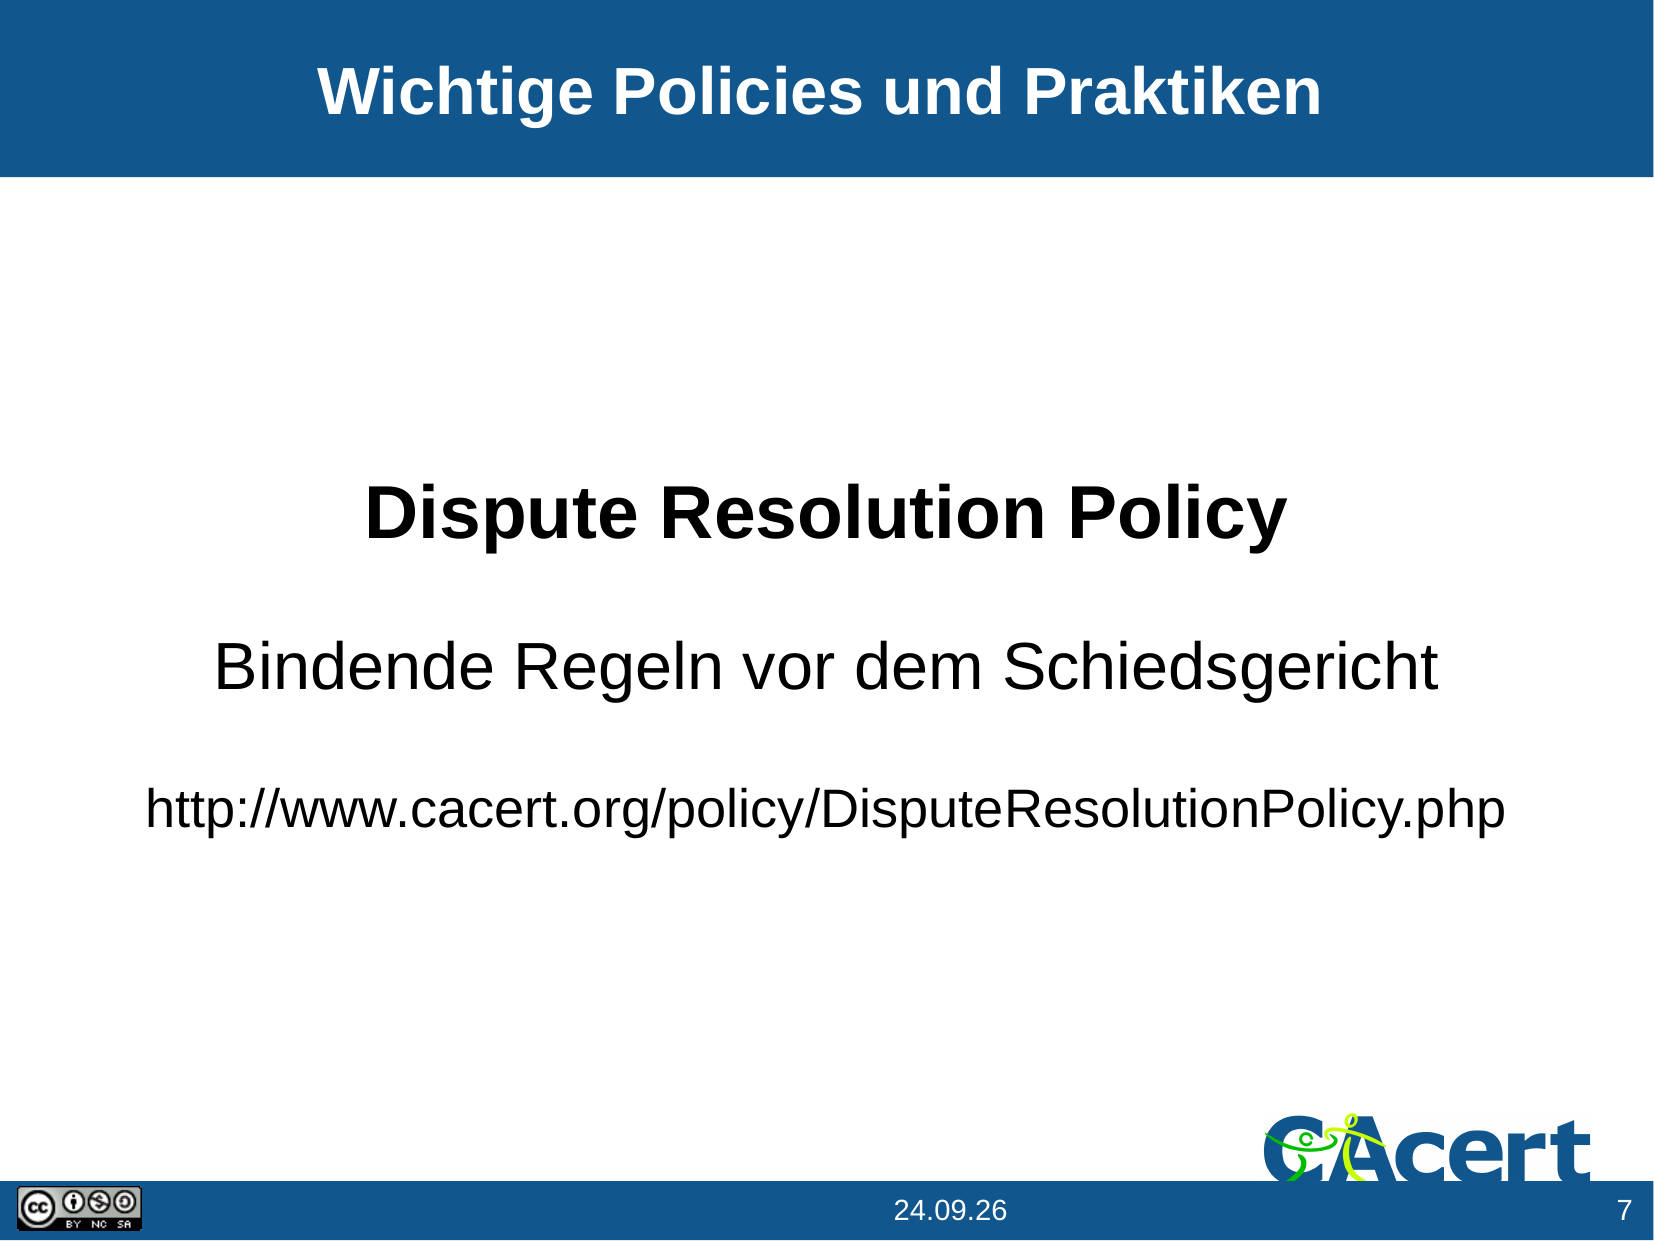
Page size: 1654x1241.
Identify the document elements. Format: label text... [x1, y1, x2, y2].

subtitle Dispute Resolution Policy Bindende Regeln vor dem Schiedsgericht http://www.cacert.org/policy/DisputeResolutionPolicy.php [82, 225, 1571, 1084]
title Wichtige Policies und Praktiken [76, 17, 1565, 166]
picture [1263, 1112, 1591, 1181]
picture [17, 1186, 142, 1231]
